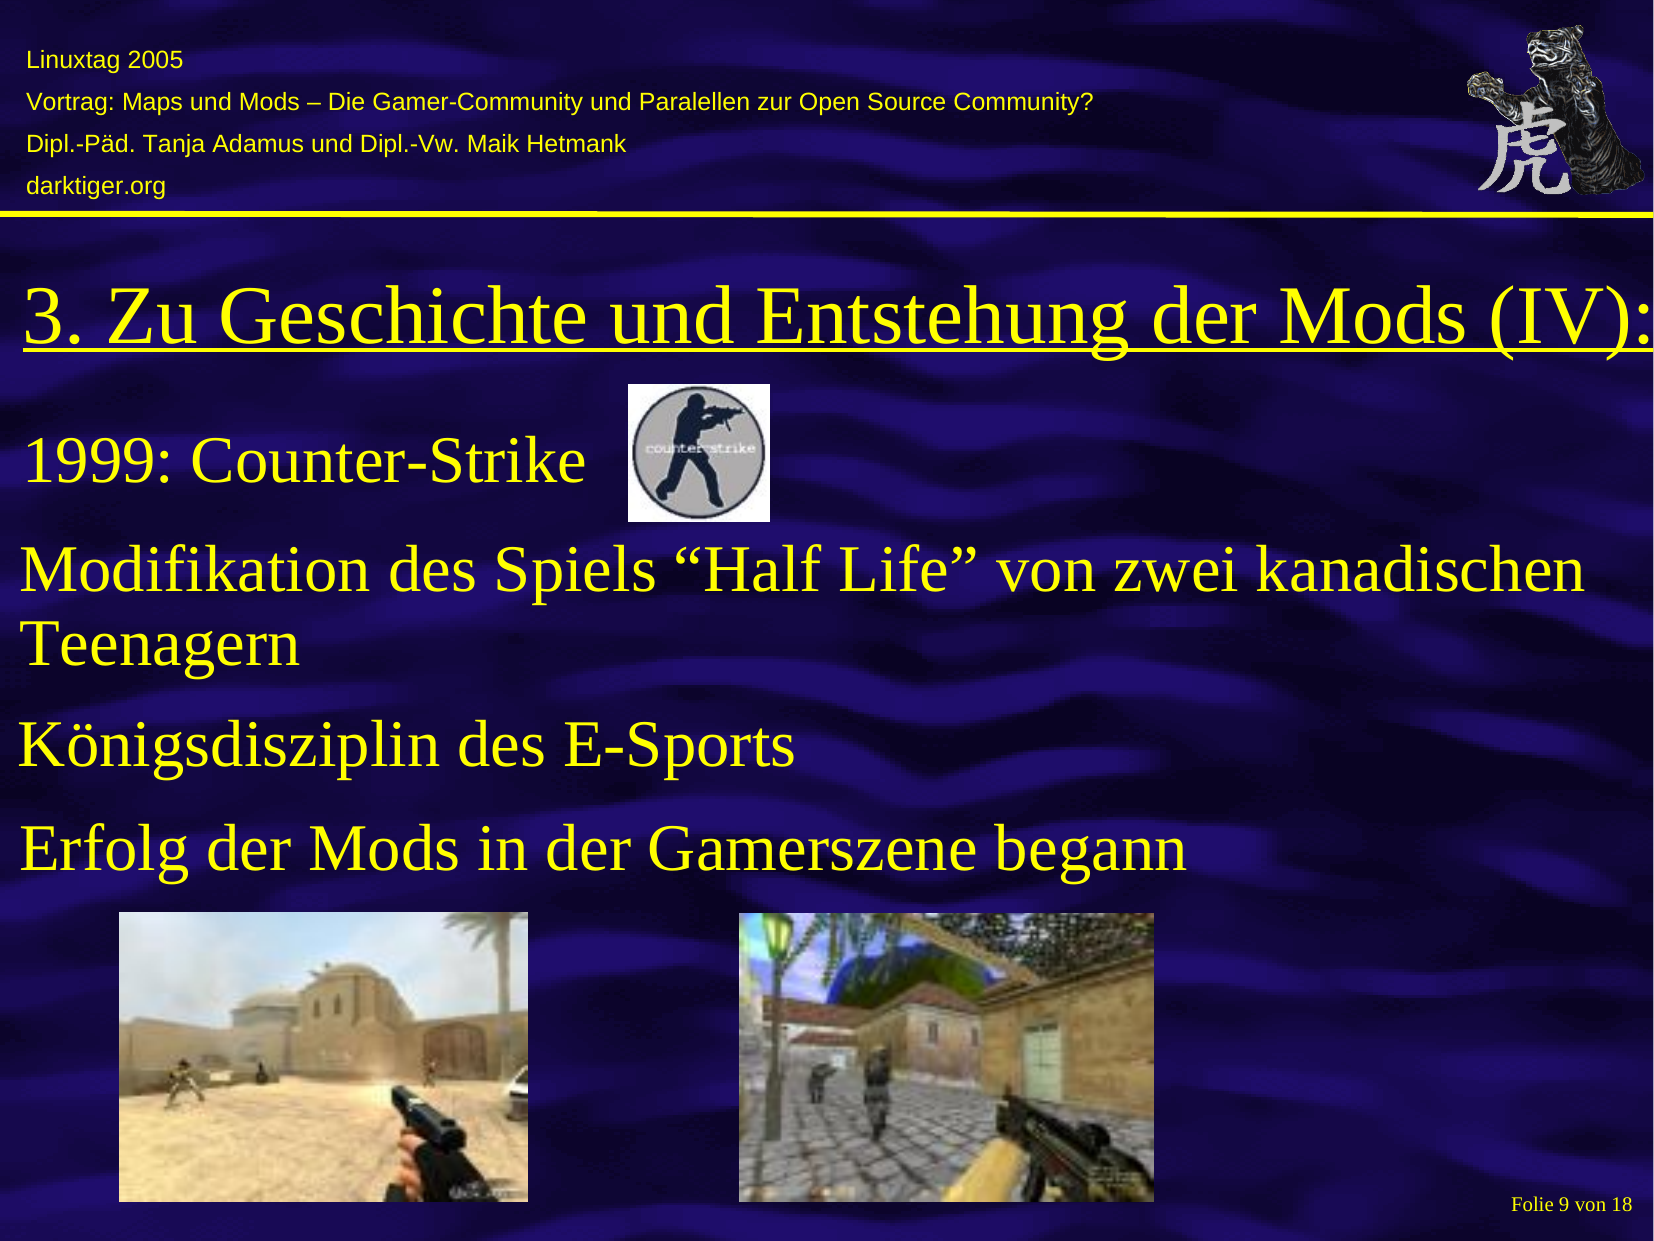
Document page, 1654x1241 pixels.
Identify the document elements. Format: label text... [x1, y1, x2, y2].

text_box 3. Zu Geschichte und Entstehung der Mods (IV): [22, 268, 1654, 362]
picture [0, 217, 1654, 1241]
text_box Modifikation des Spiels “Half Life” von zwei kanadischen Teenagern [19, 531, 1619, 681]
picture [0, 0, 1654, 211]
text_box 1999: Counter-Strike [22, 423, 608, 506]
text_box Erfolg der Mods in der Gamerszene begann [19, 810, 1190, 885]
text_box Königsdisziplin des E-Sports [18, 706, 1576, 791]
text_box Folie 9 von 18 [1510, 1193, 1633, 1217]
text_box Linuxtag 2005 Vortrag: Maps und Mods – Die Gamer-Community und Paralellen zur Open Source Community? Dipl.-Päd. Tanja Adamus und Dipl.-Vw. Maik Hetmank darktiger.org [26, 31, 1097, 186]
